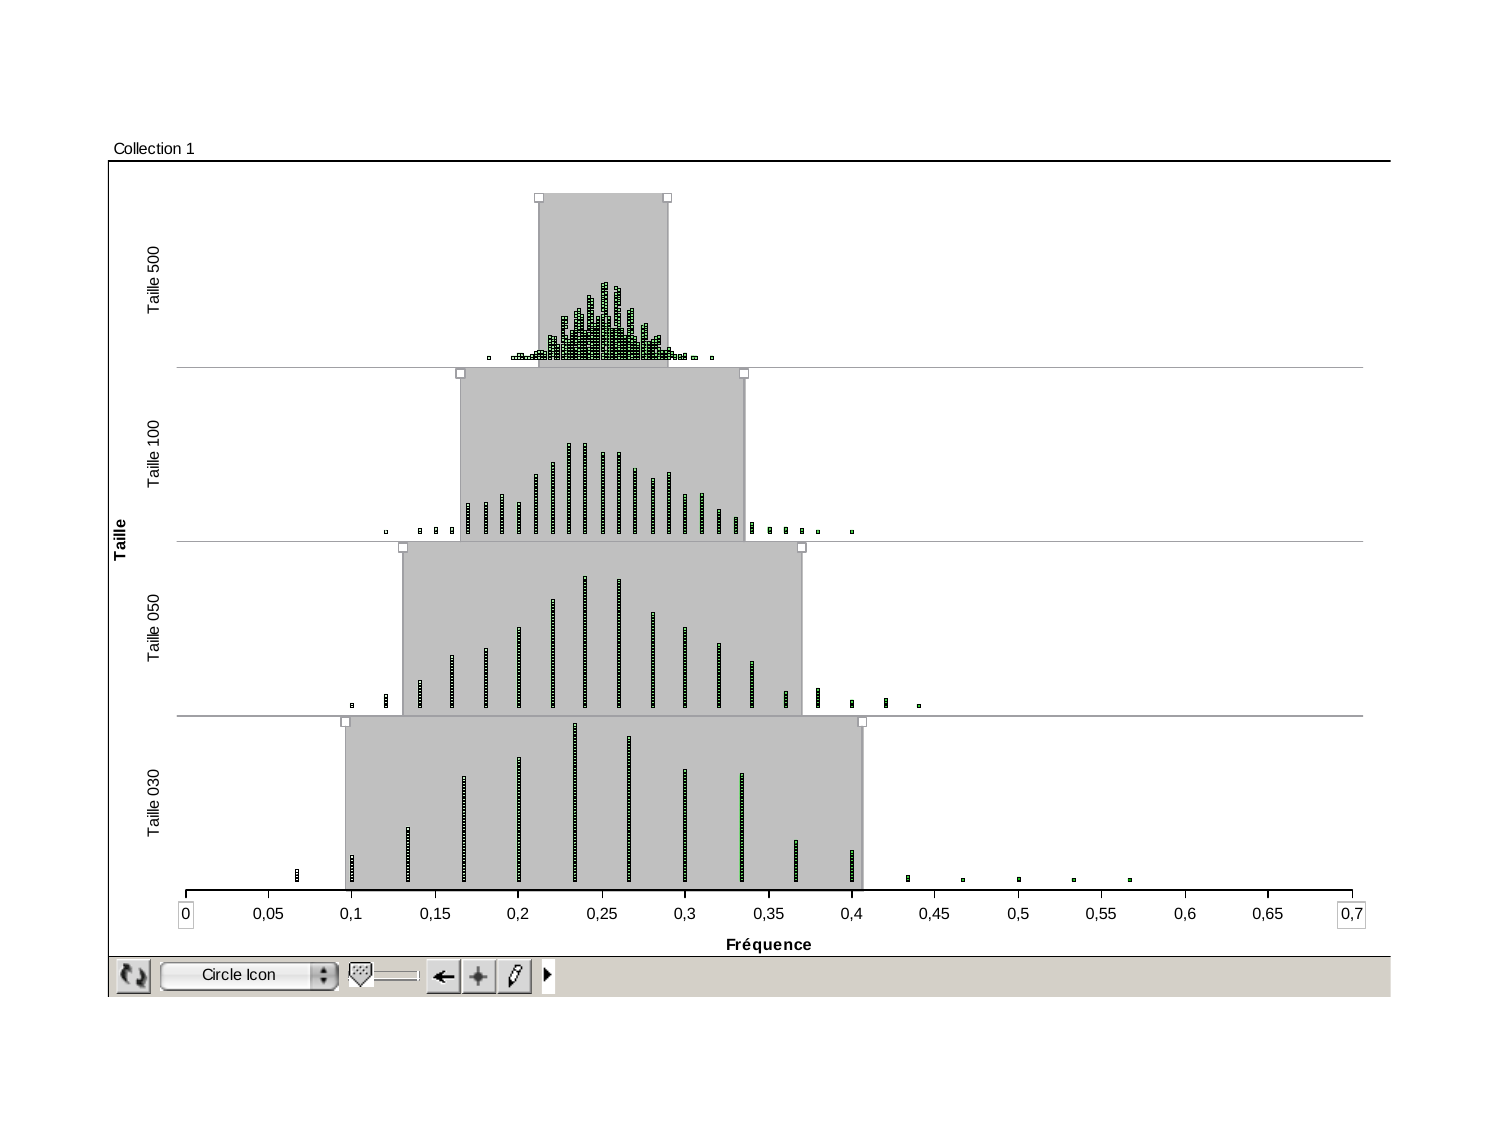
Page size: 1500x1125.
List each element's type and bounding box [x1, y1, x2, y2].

picture [107, 126, 1393, 998]
